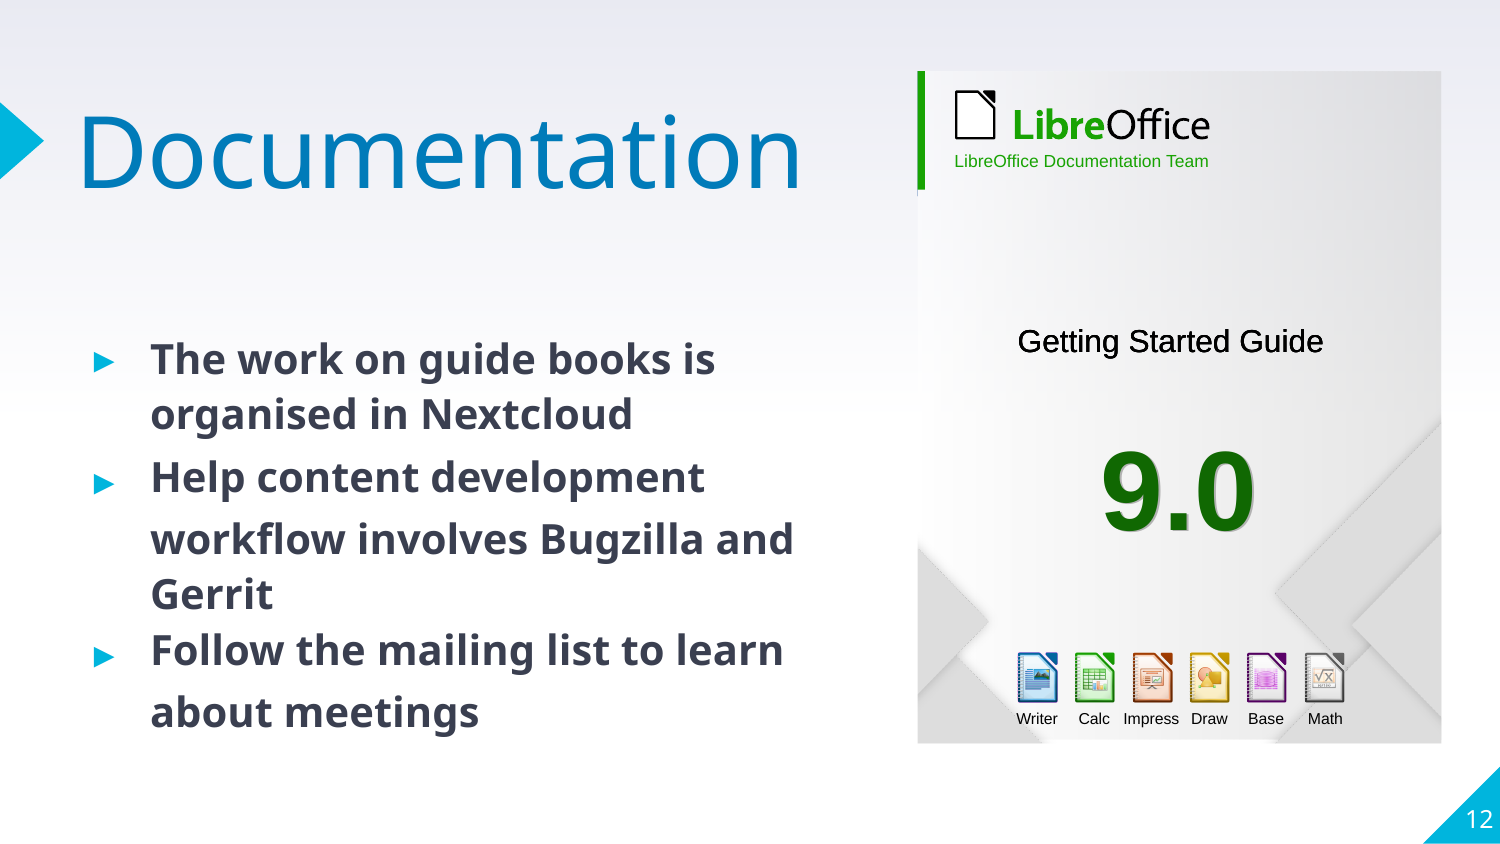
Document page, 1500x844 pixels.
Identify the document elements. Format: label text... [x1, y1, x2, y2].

title Documentation [75, 111, 827, 290]
picture [917, 70, 1442, 813]
slide_number <number> [1418, 760, 1494, 838]
list The work on guide books is organised in Nextcloud Help content development workflow involves Bugzilla and Gerrit Follow the mailing list to learn about meetings [75, 327, 898, 761]
